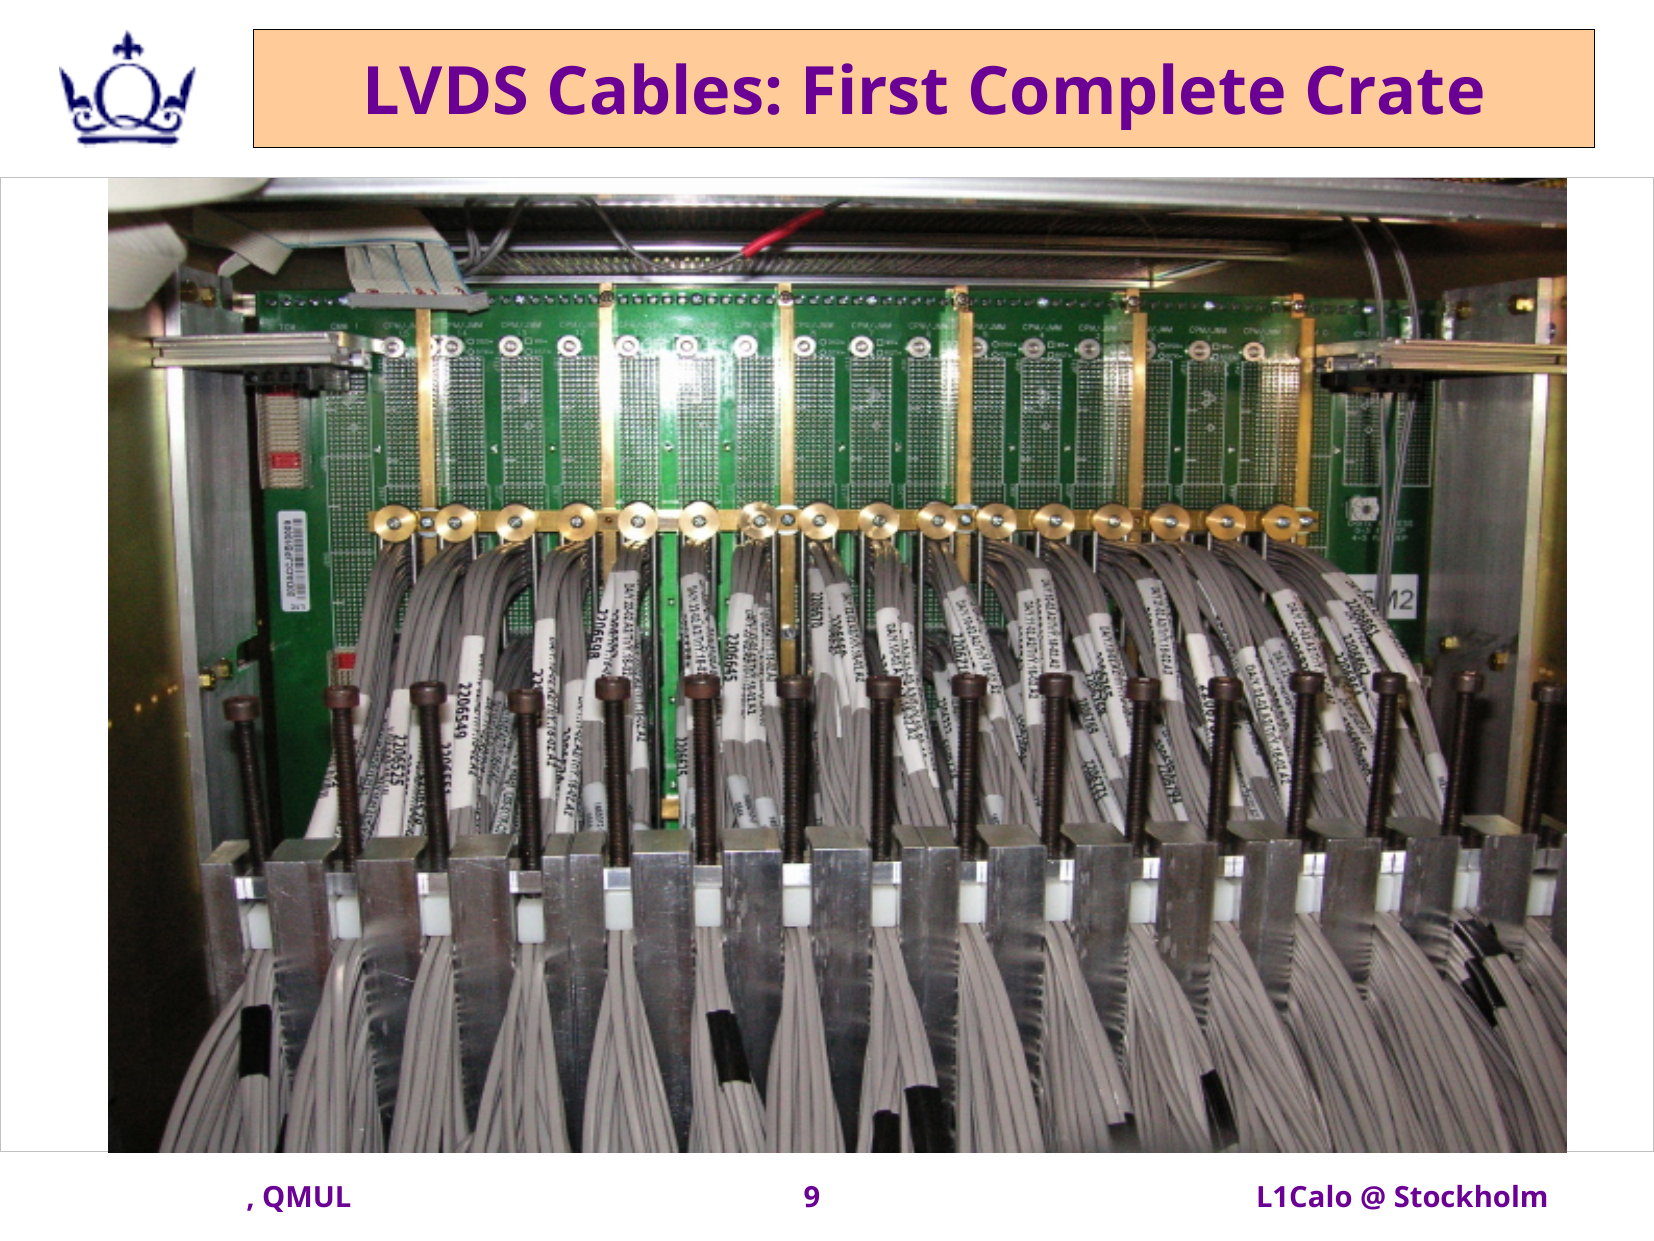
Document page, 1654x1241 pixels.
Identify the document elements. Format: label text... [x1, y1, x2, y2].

picture [108, 178, 1567, 1153]
title LVDS Cables: First Complete Crate [253, 29, 1595, 148]
picture [59, 29, 200, 148]
